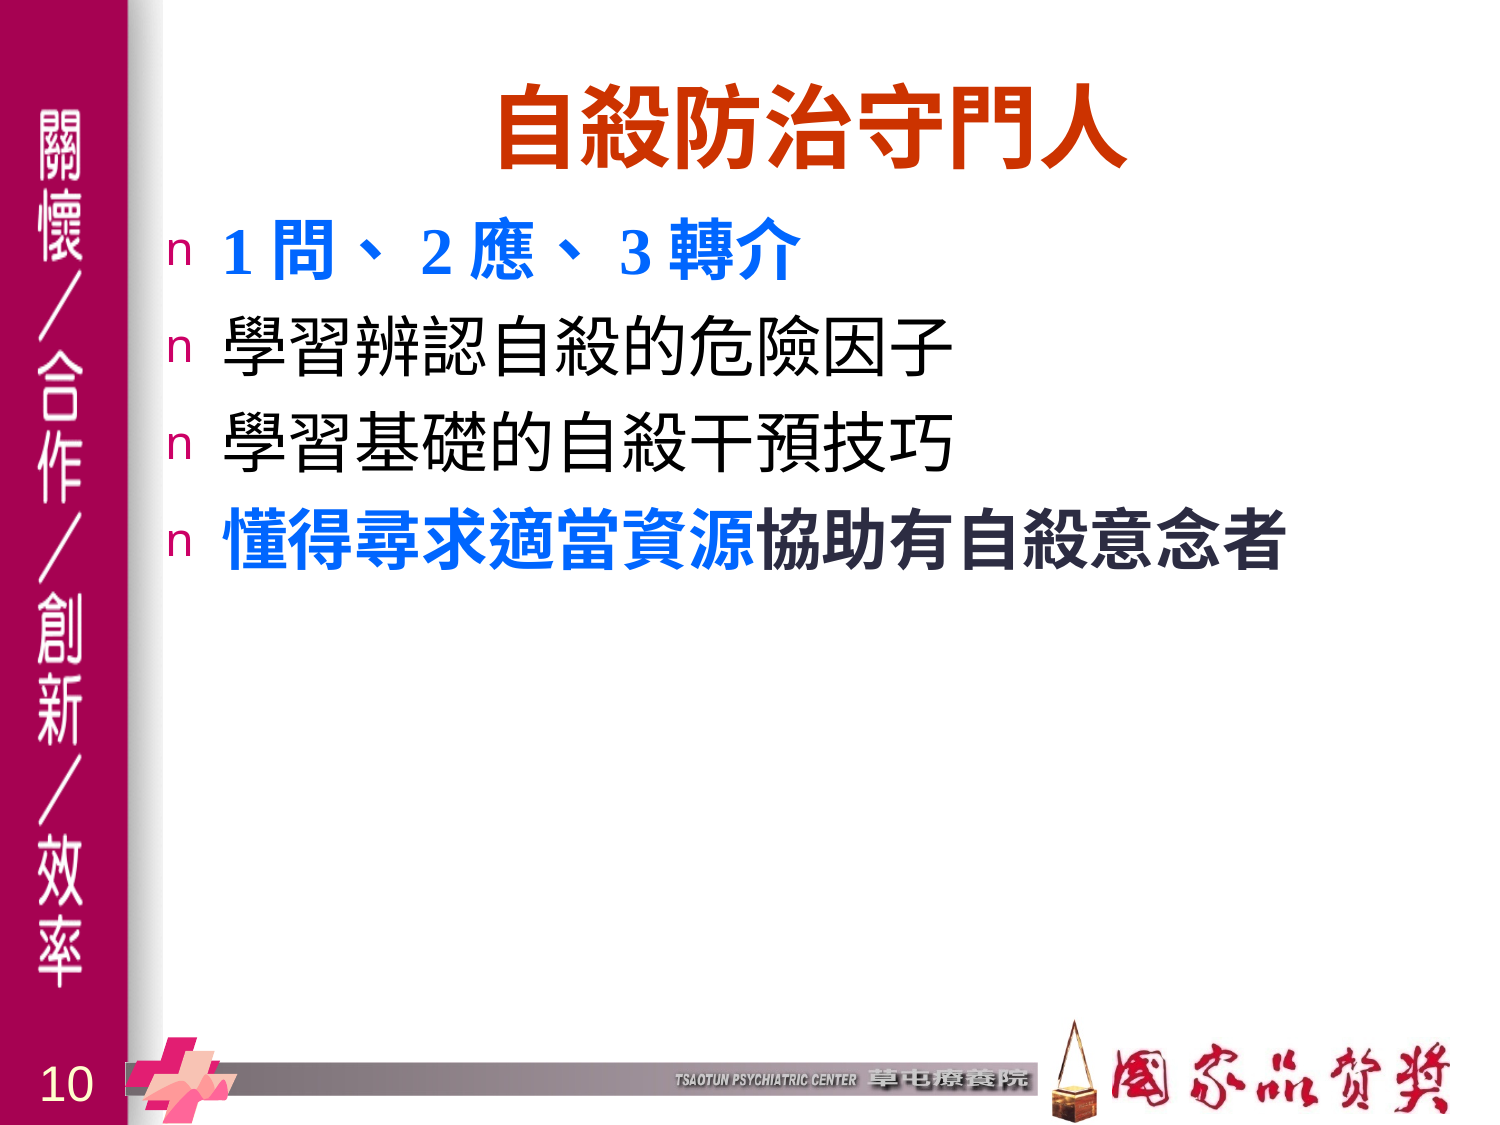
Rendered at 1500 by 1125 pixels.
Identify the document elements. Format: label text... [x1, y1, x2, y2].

text_box [23, 1043, 337, 1119]
title 自殺防治守門人 [150, 62, 1469, 188]
list 1問、2應、3轉介 學習辨認自殺的危險因子 學習基礎的自殺干預技巧 懂得尋求適當資源協助有自殺意念者 [150, 200, 1438, 994]
